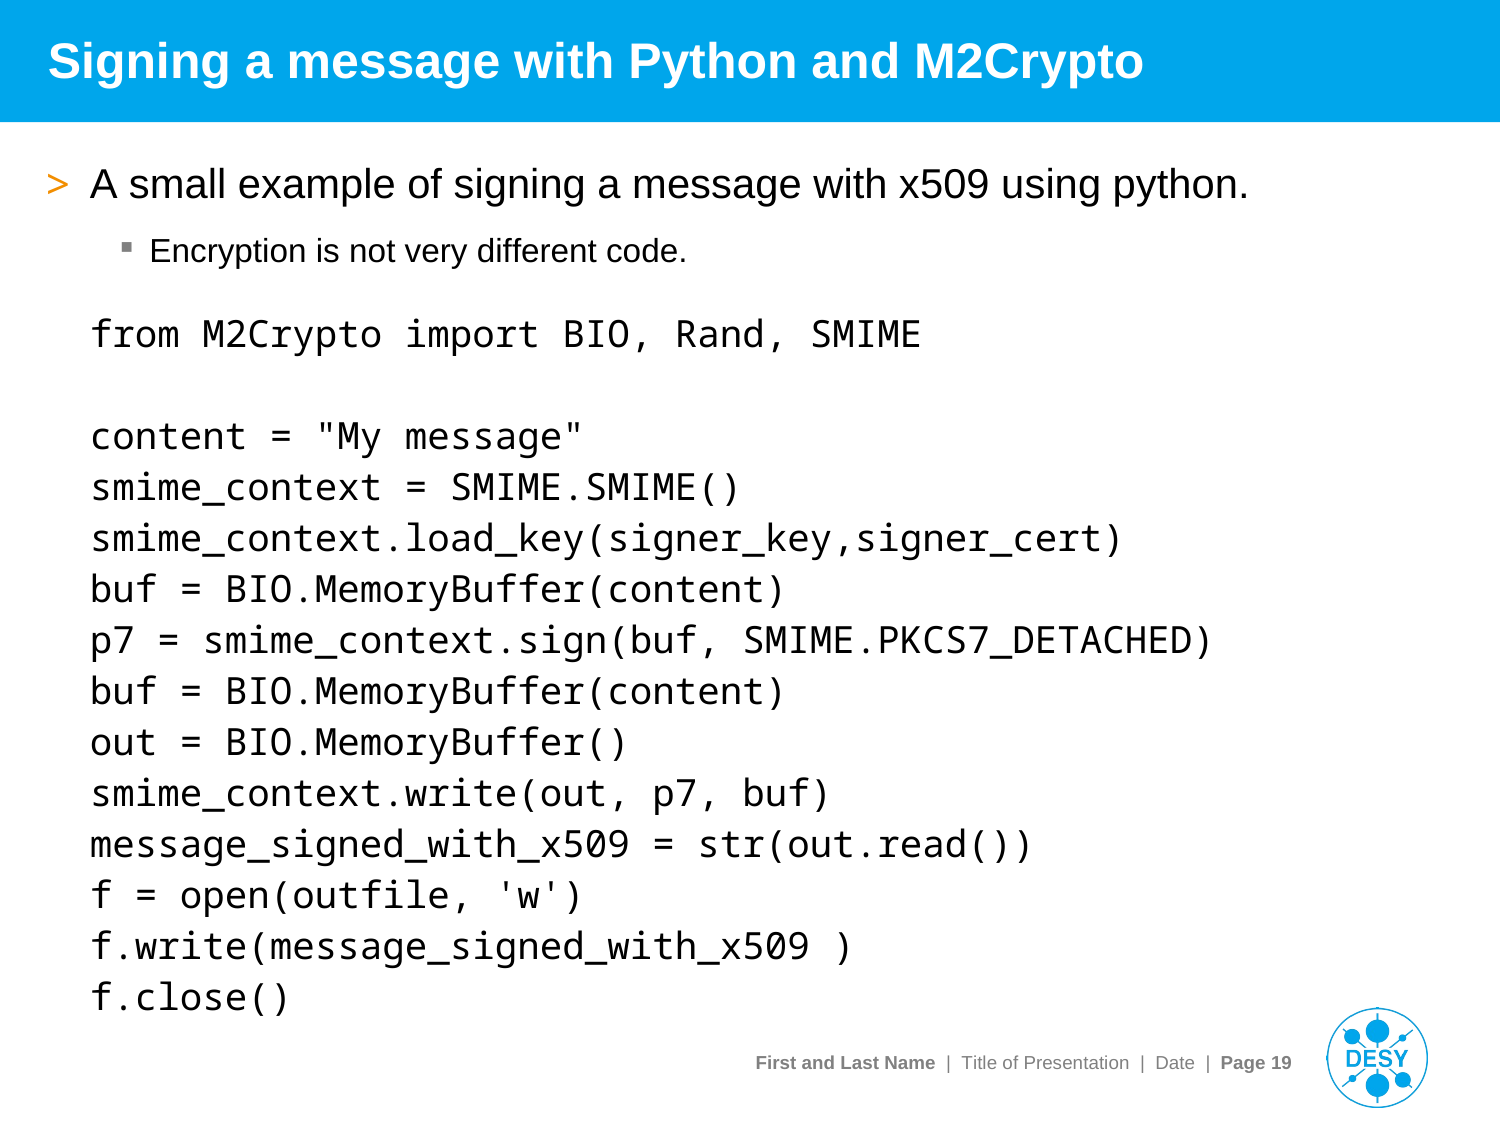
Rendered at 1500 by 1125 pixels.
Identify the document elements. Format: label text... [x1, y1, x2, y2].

list A small example of signing a message with x509 using python. Encryption is not very different code. [46, 160, 1444, 270]
picture [1326, 1007, 1428, 1108]
title Signing a message with Python and M2Crypto [47, 24, 1446, 99]
text_box from M2Crypto import BIO, Rand, SMIME content = "My message" smime_context = SMIME.SMIME() smime_context.load_key(signer_key,signer_cert) buf = BIO.MemoryBuffer(content) p7 = smime_context.sign(buf, SMIME.PKCS7_DETACHED) buf = BIO.MemoryBuffer(content) out = BIO.MemoryBuffer() smime_context.write(out, p7, buf) message_signed_with_x509 = str(out.read()) f = open(outfile, 'w') f.write(message_signed_with_x509 ) f.close() [75, 299, 1426, 944]
